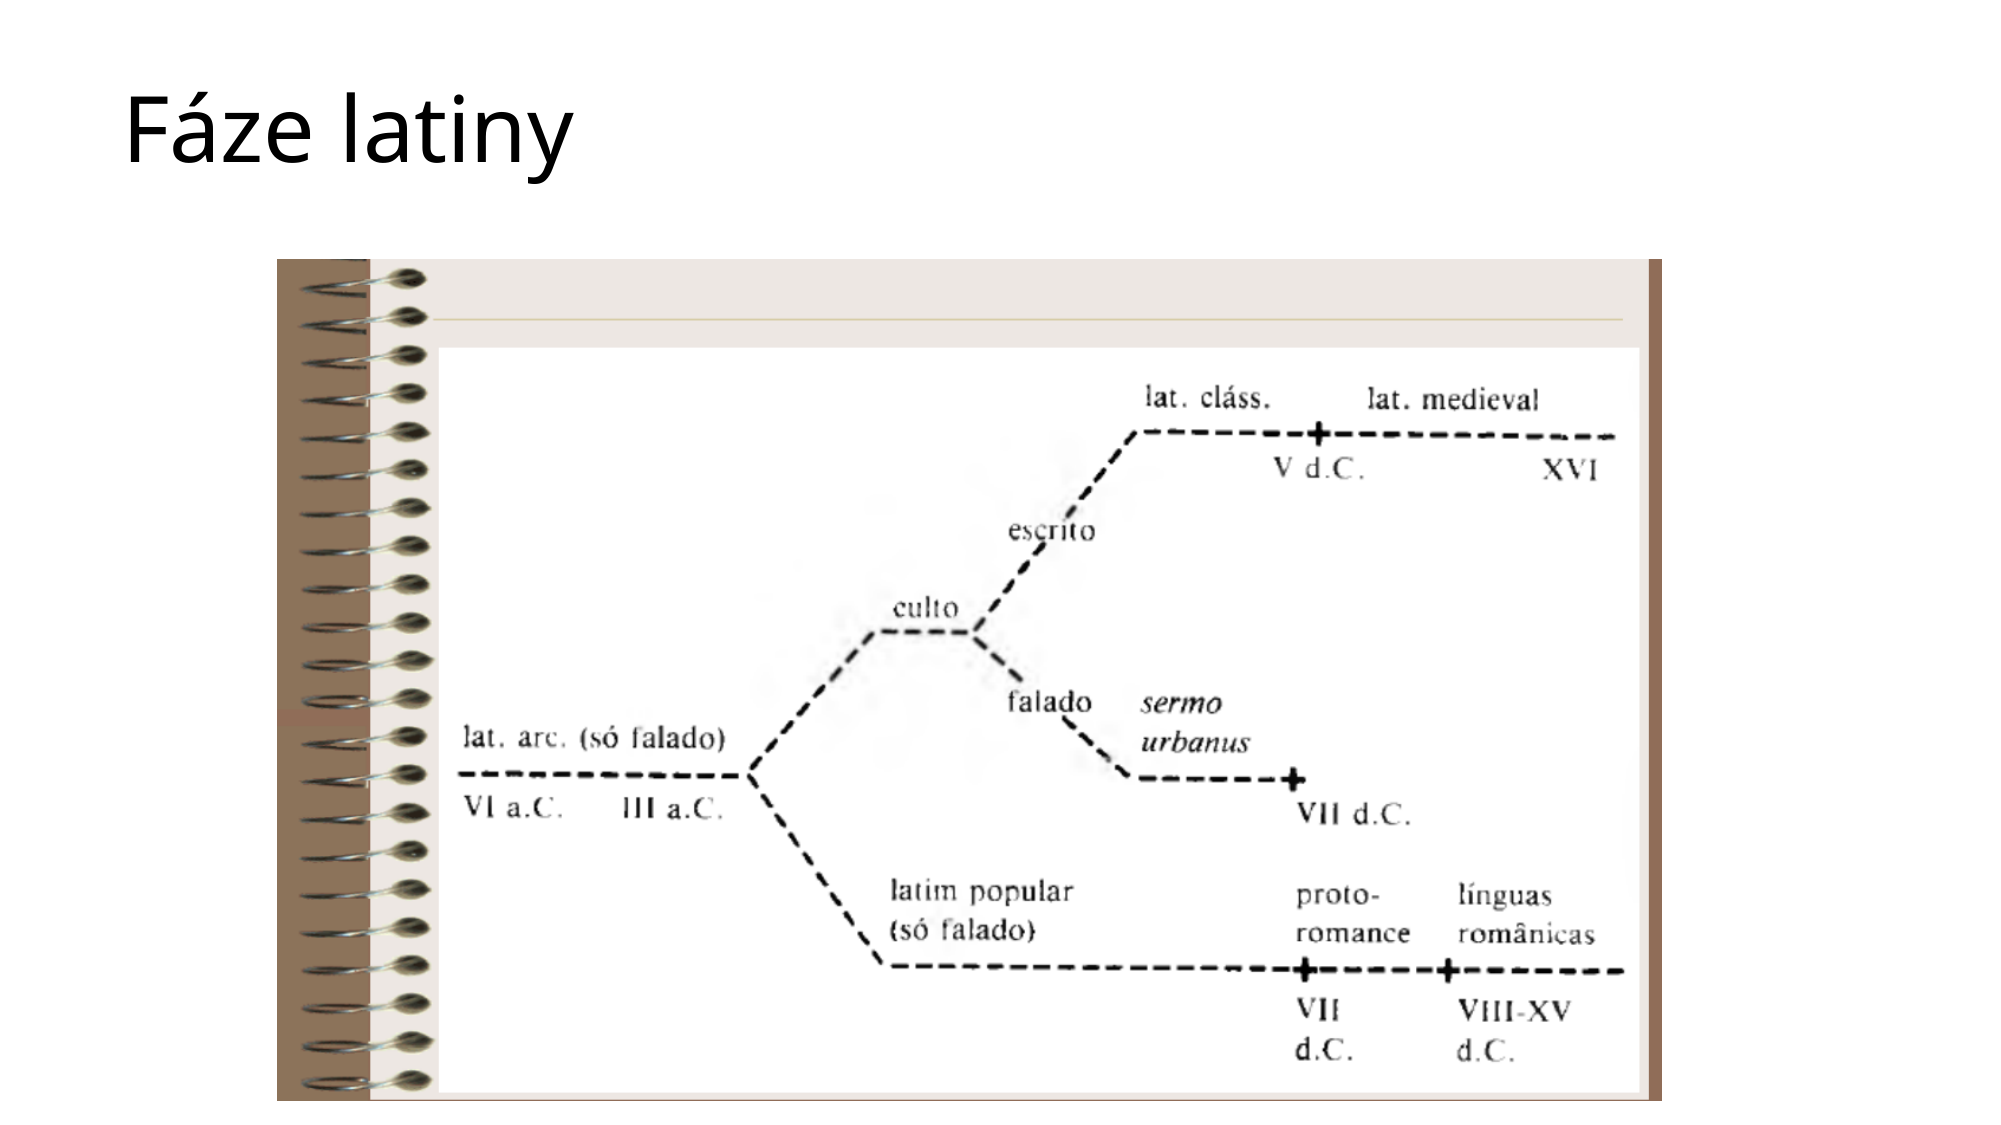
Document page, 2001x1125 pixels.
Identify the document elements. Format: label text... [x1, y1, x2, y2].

title Fáze latiny [107, 24, 1833, 242]
picture [277, 259, 1662, 1101]
